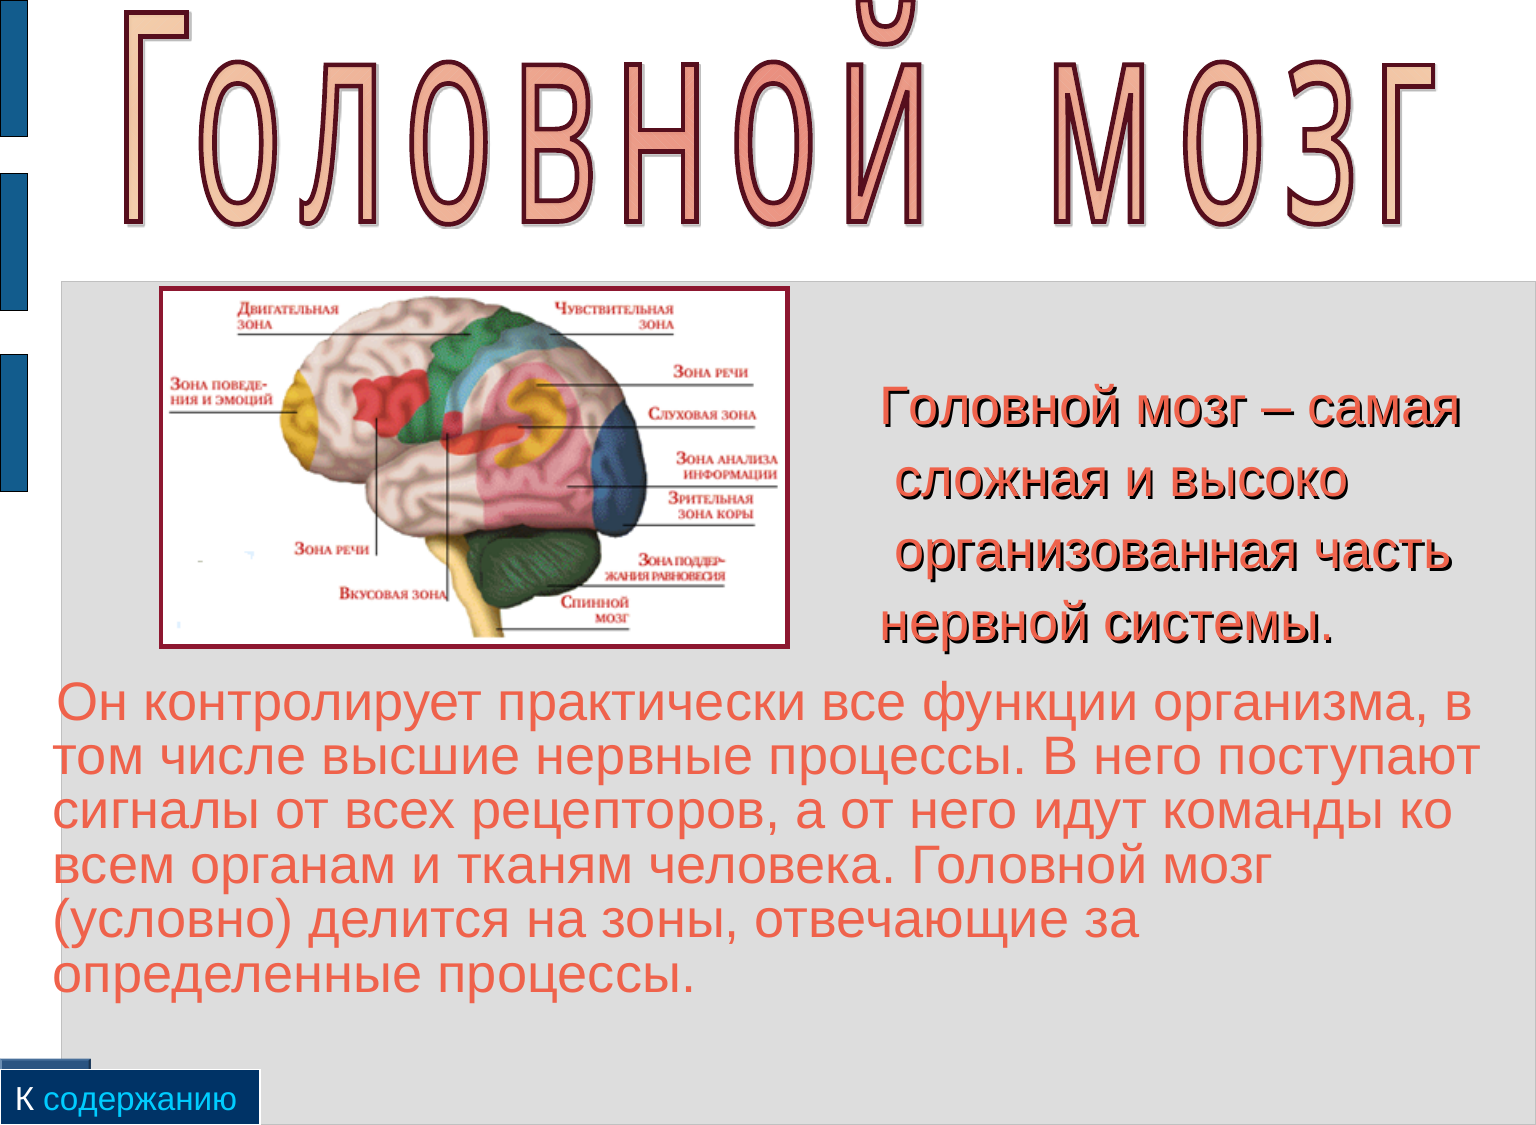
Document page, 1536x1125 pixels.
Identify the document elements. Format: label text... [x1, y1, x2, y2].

text_box Головной мозг [200, 61, 275, 225]
text_box [2, 1058, 91, 1069]
picture [163, 290, 786, 644]
text_box Головной мозг – самая сложная и высоко организованная часть нервной системы. [864, 361, 1464, 669]
text_box Головной мозг [126, 12, 187, 222]
text_box Головной мозг [523, 64, 591, 222]
text_box Головной мозг [626, 64, 697, 222]
text_box Головной мозг [1289, 61, 1352, 225]
text_box Головной мозг [736, 61, 811, 225]
text_box Головной мозг [411, 61, 486, 225]
text_box Головной мозг [1185, 61, 1259, 225]
text_box Головной мозг [857, 0, 914, 45]
list Он контролирует практически все функции организма, в том числе высшие нервные процессы. В него поступают сигналы от всех рецепторов, а от него идут команды ко всем органам и тканям человека. Головной мозг (условно) делится на зоны, отвечающие за определенные процессы. [0, 668, 1536, 1035]
text_box К содержанию [0, 1069, 260, 1125]
text_box Головной мозг [848, 64, 919, 222]
text_box Головной мозг [301, 64, 374, 224]
text_box Головной мозг [1384, 64, 1433, 222]
text_box Головной мозг [1056, 64, 1142, 222]
